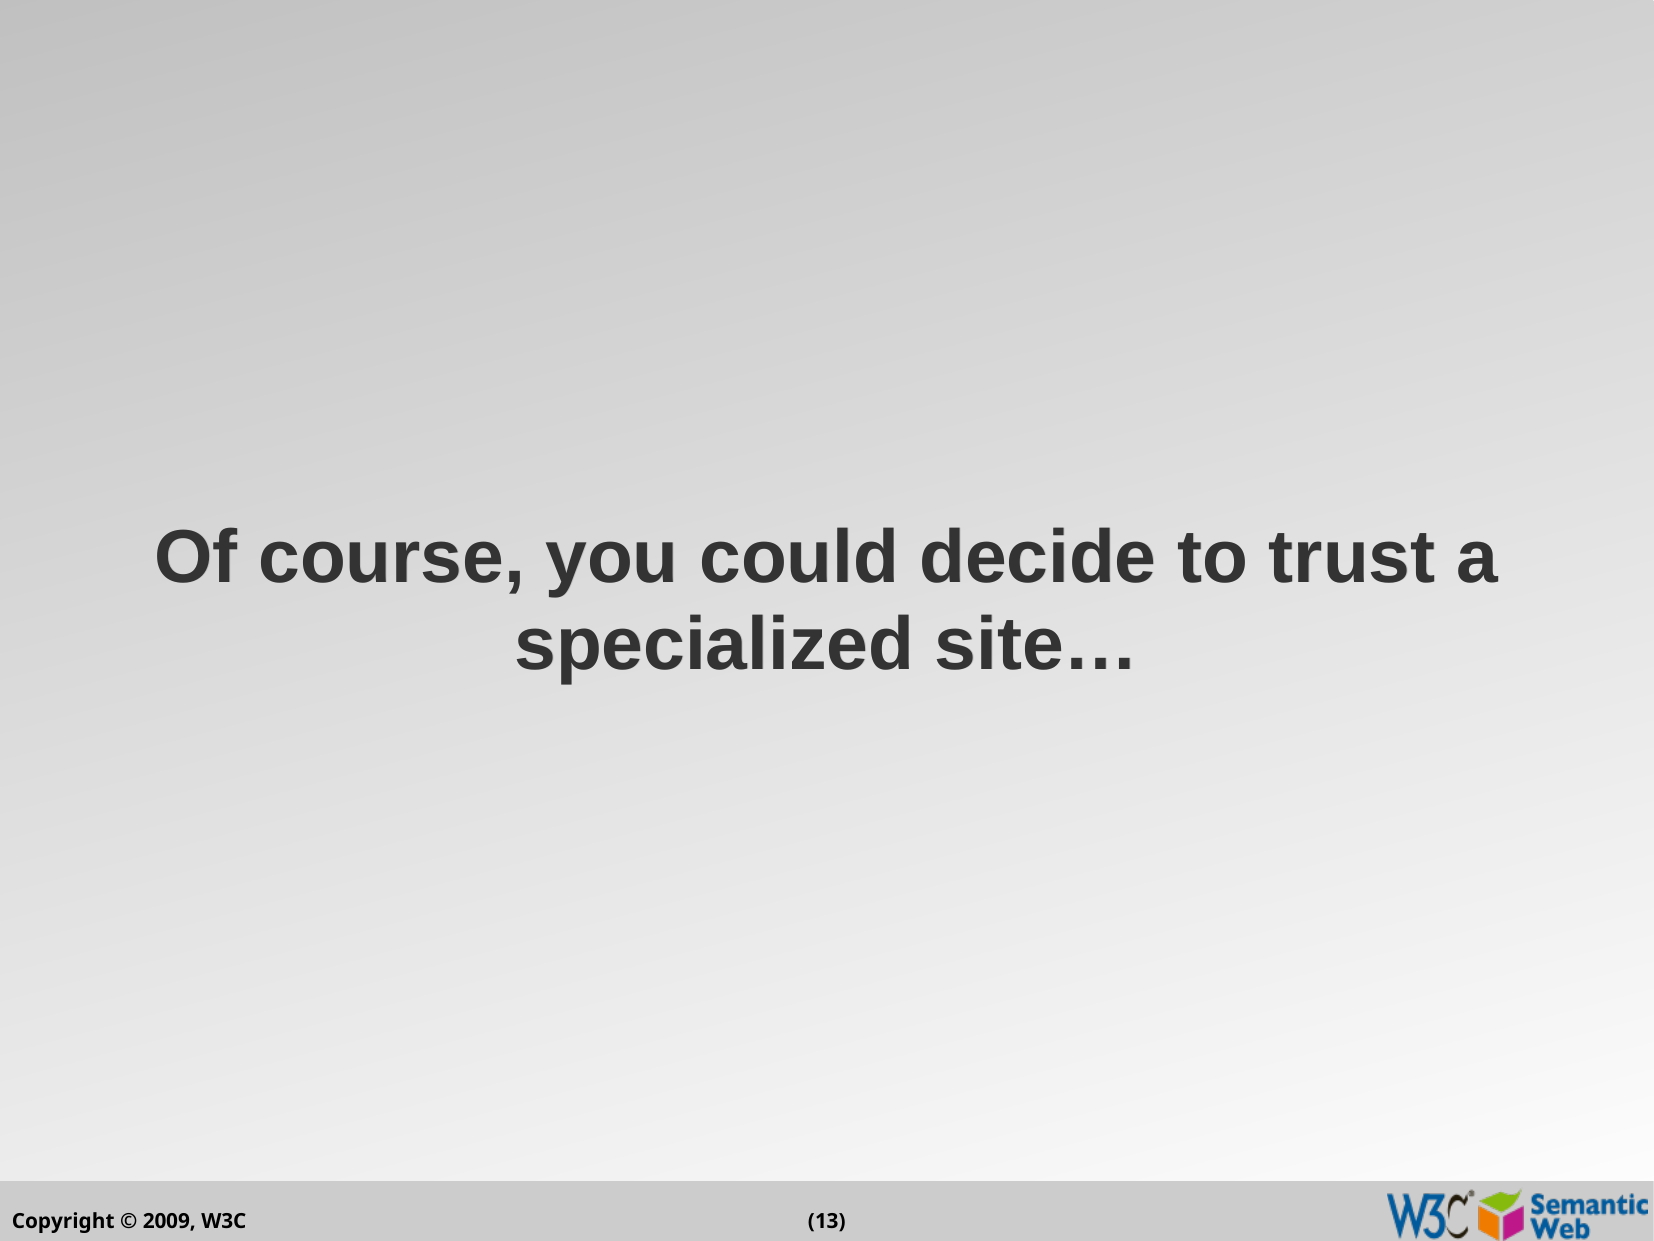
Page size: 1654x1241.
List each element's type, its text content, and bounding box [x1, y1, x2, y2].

title Of course, you could decide to trust a specialized site… [59, 512, 1595, 684]
picture [1387, 1187, 1648, 1241]
